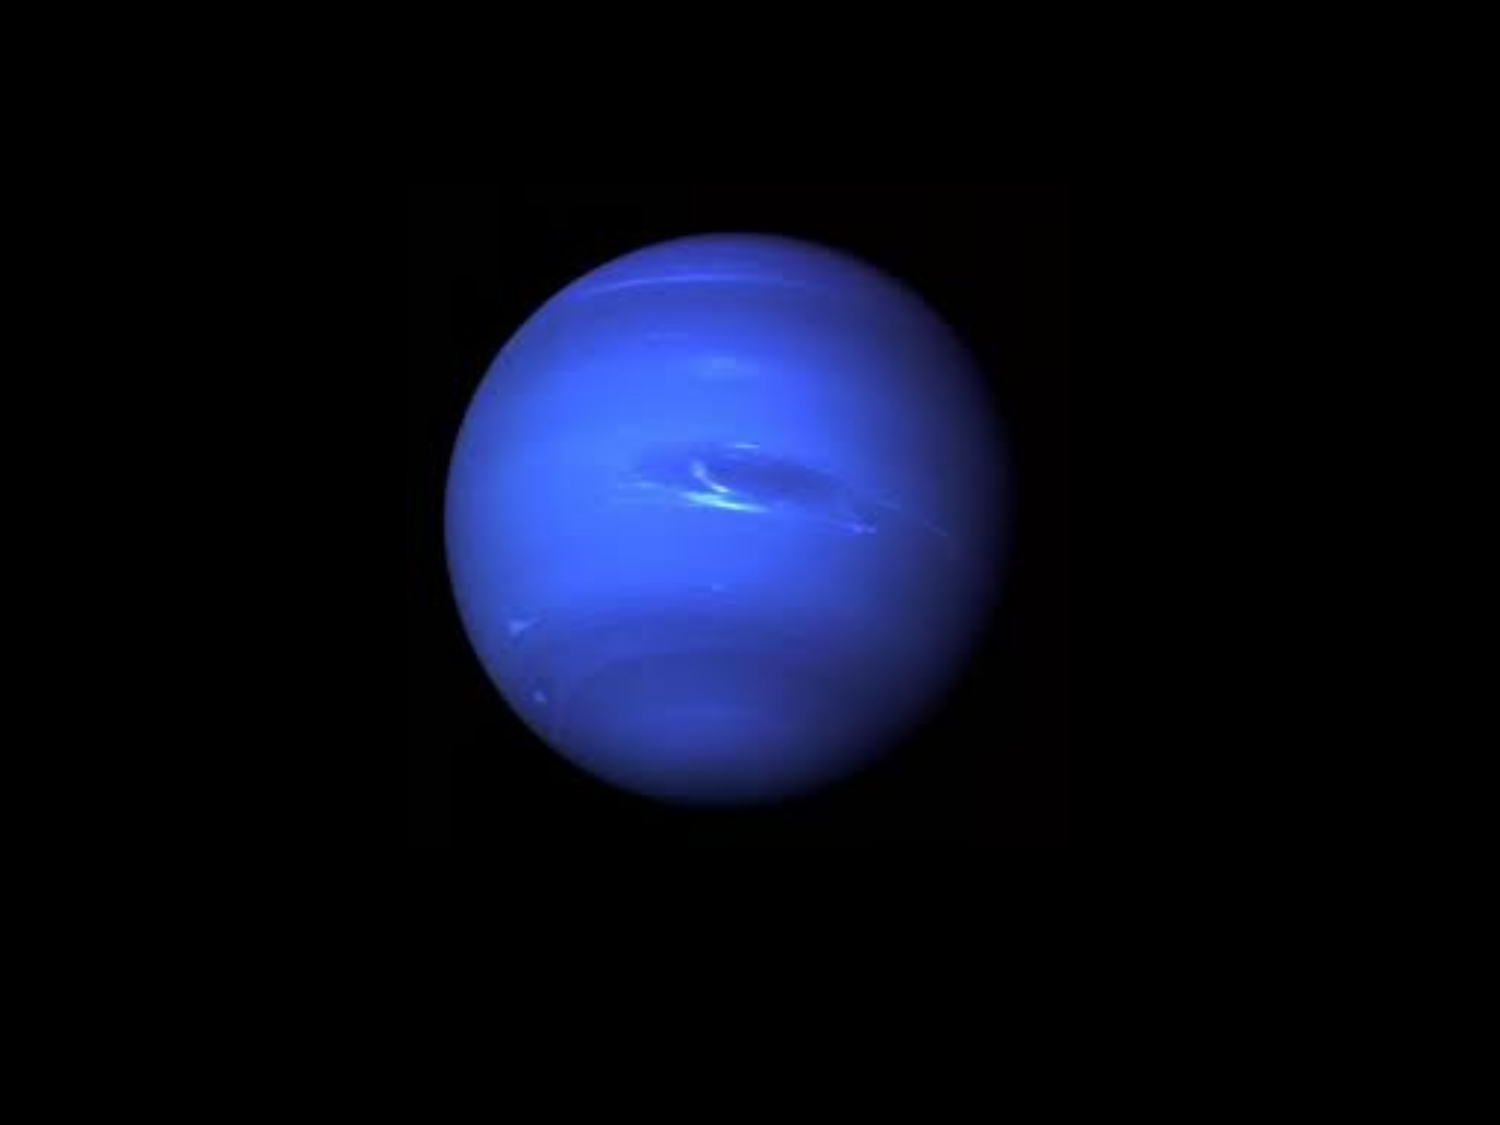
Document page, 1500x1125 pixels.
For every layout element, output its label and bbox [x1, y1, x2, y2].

picture [407, 184, 1069, 847]
